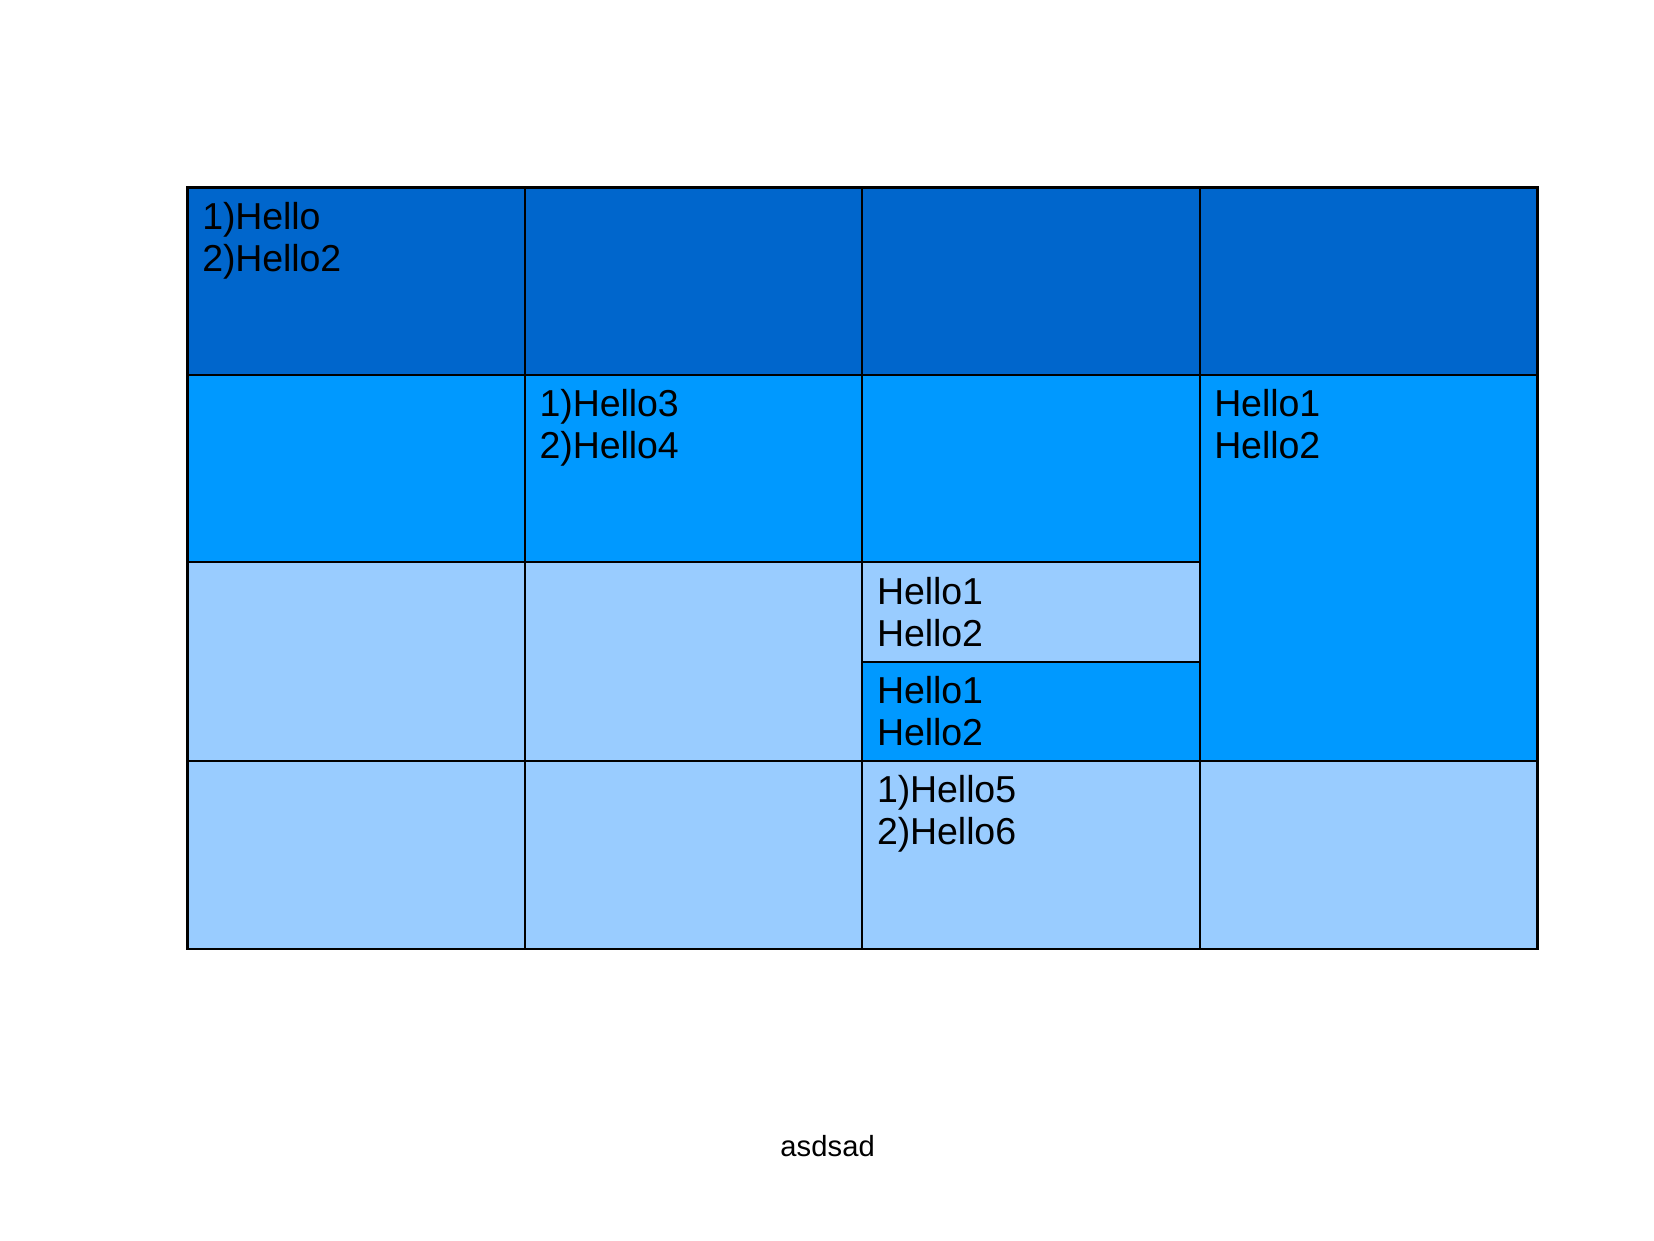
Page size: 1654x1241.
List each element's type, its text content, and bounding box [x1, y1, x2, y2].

table_cell [189, 376, 524, 561]
table_cell [526, 563, 861, 760]
table_header [863, 189, 1199, 374]
table_cell [526, 762, 861, 948]
table_cell [863, 376, 1199, 561]
table_cell Hello3 Hello4 [526, 376, 861, 561]
table_header [1201, 189, 1536, 374]
table_header Hello Hello2 [189, 189, 524, 374]
table_cell Hello5 Hello6 [863, 762, 1199, 948]
table_cell Hello1 Hello2 [863, 563, 1199, 661]
table_header [526, 189, 861, 374]
table_cell [1201, 762, 1536, 948]
table_cell Hello1 Hello2 [1201, 376, 1536, 760]
table_cell [189, 762, 524, 948]
table_cell [189, 563, 524, 760]
table_cell Hello1 Hello2 [863, 663, 1199, 760]
